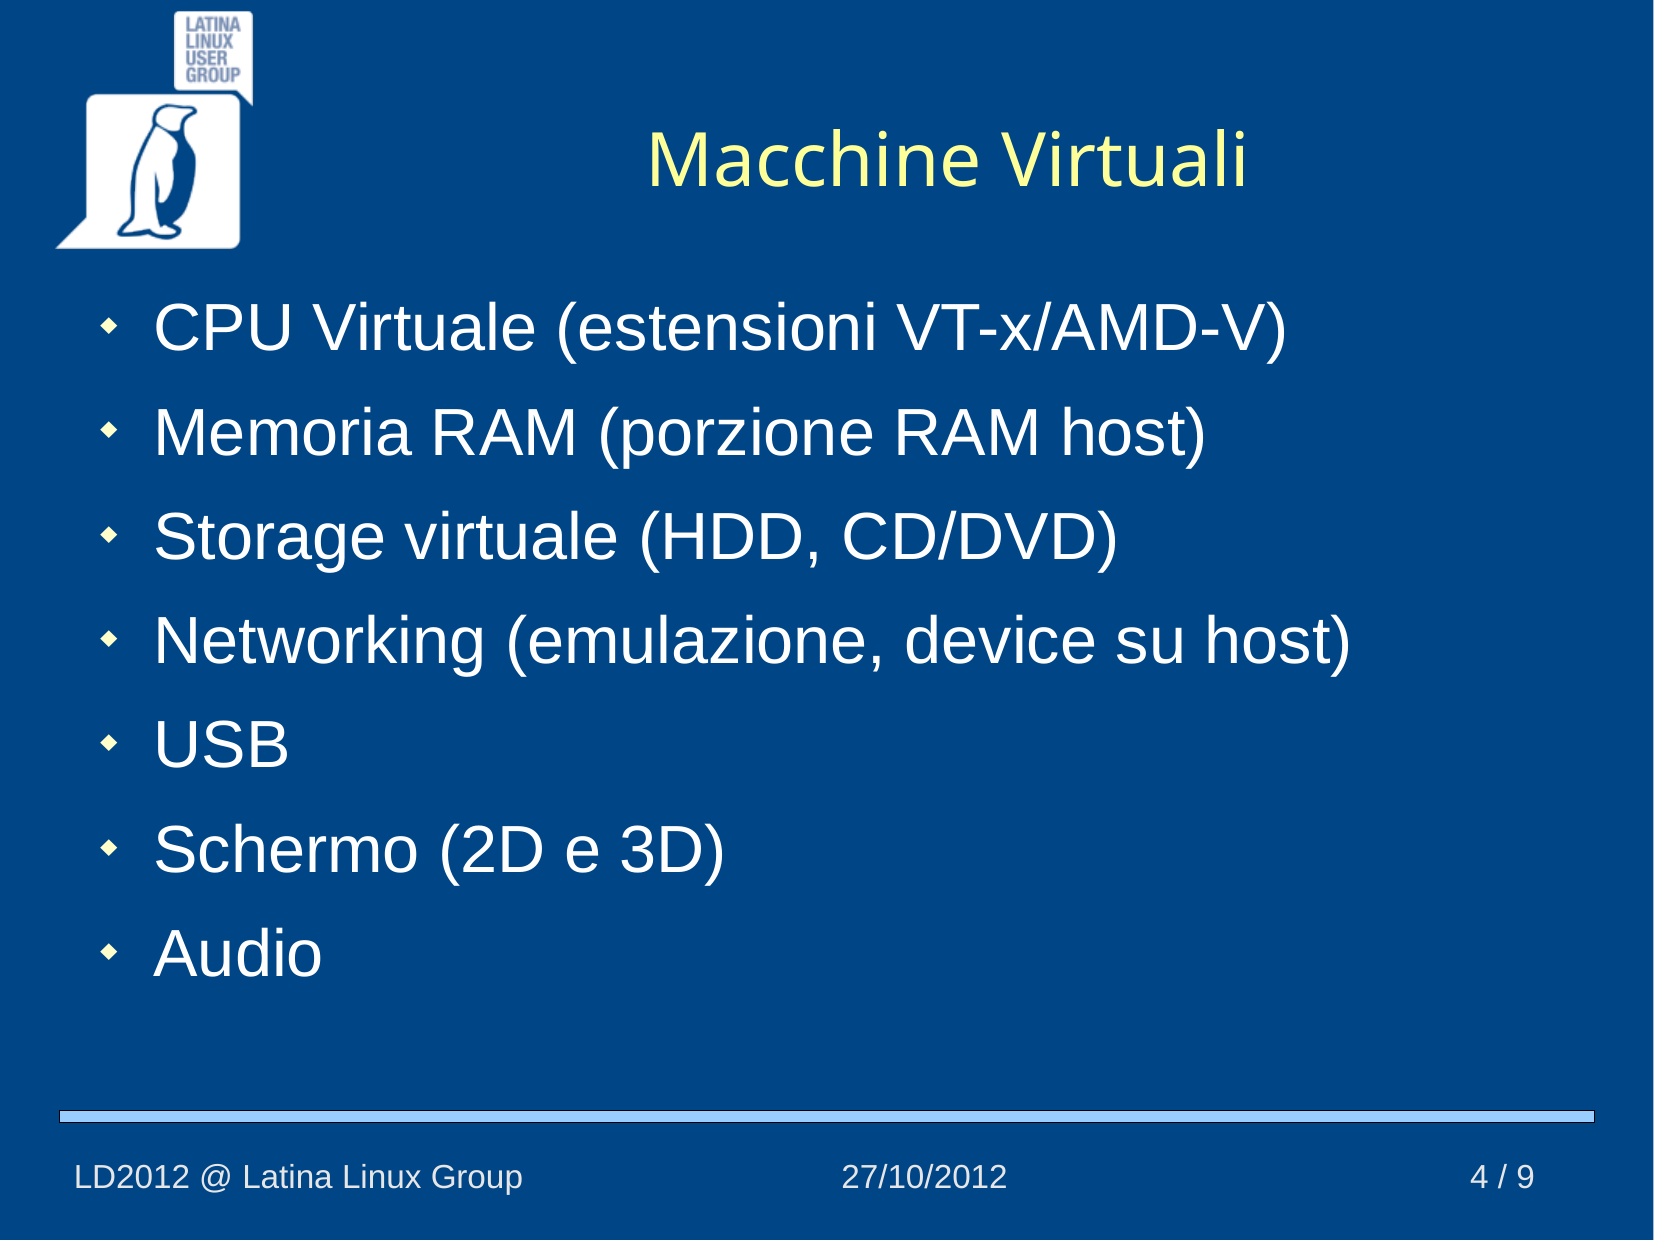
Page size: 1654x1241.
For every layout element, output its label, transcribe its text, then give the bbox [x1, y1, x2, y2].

picture [43, 0, 266, 262]
list CPU Virtuale (estensioni VT-x/AMD-V) Memoria RAM (porzione RAM host) Storage virtuale (HDD, CD/DVD) Networking (emulazione, device su host) USB Schermo (2D e 3D) Audio [82, 290, 1571, 1010]
title Macchine Virtuali [324, 49, 1571, 266]
